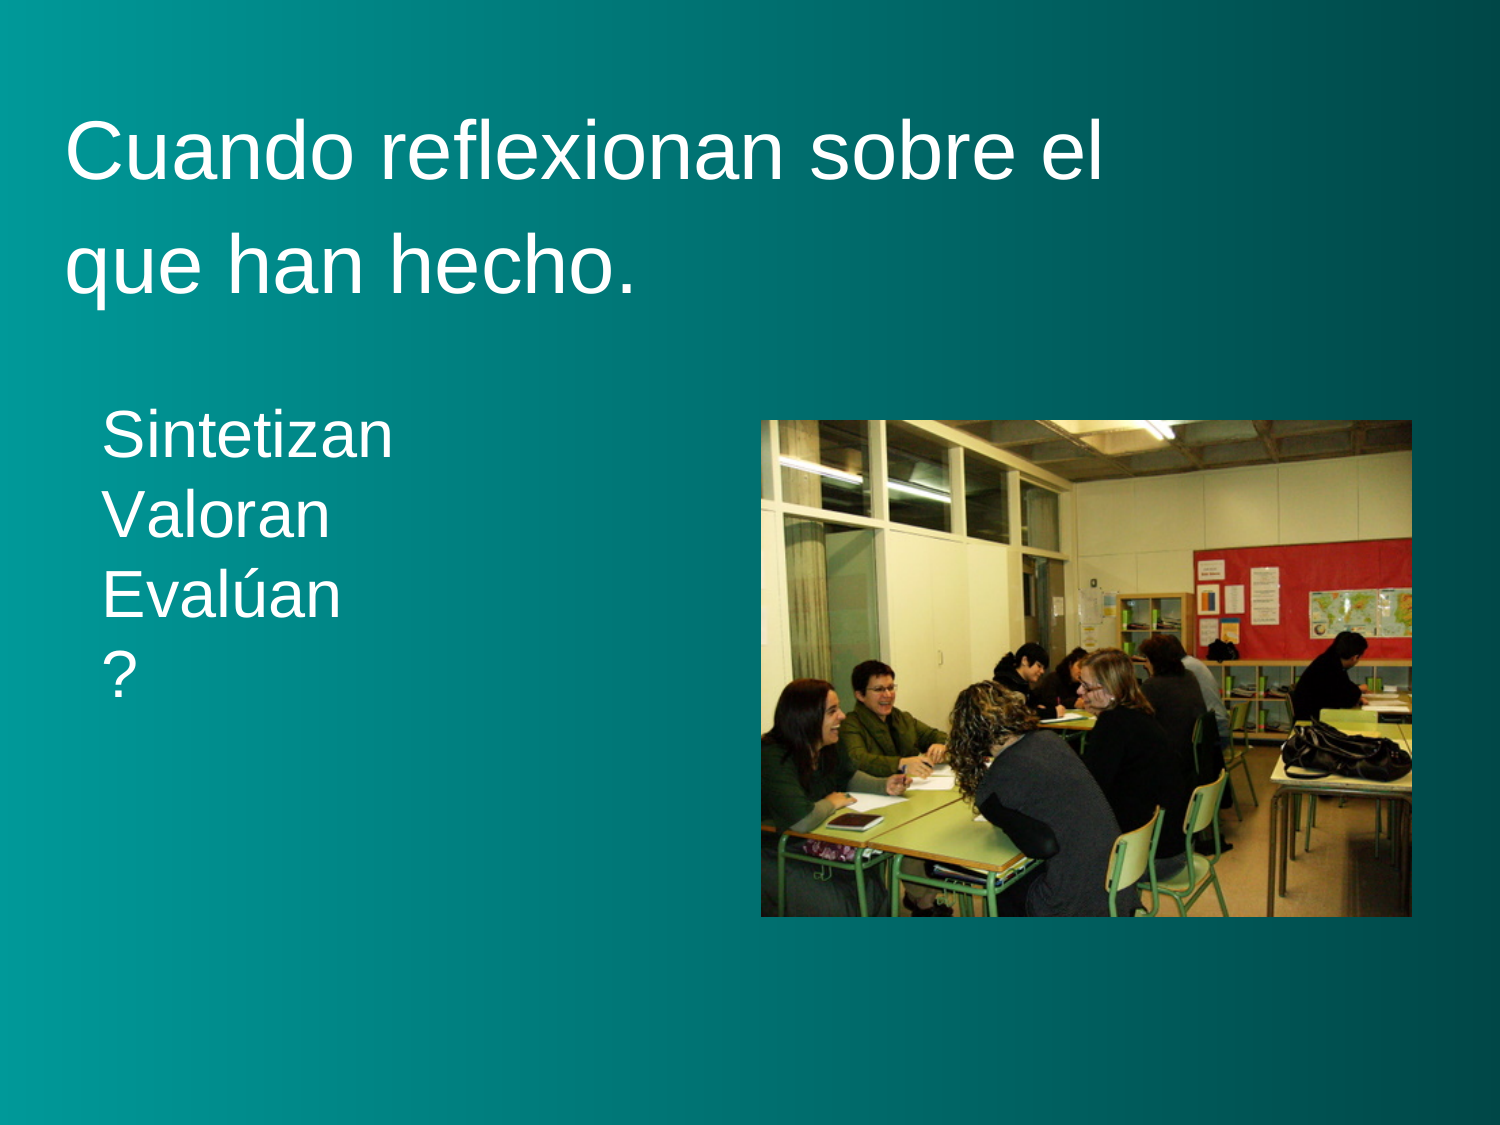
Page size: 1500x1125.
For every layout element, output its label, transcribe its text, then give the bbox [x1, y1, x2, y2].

text_box Cuando reflexionan sobre el que han hecho. Sintetizan Valoran Evalúan ? [50, 74, 1500, 719]
picture [761, 719, 1412, 917]
